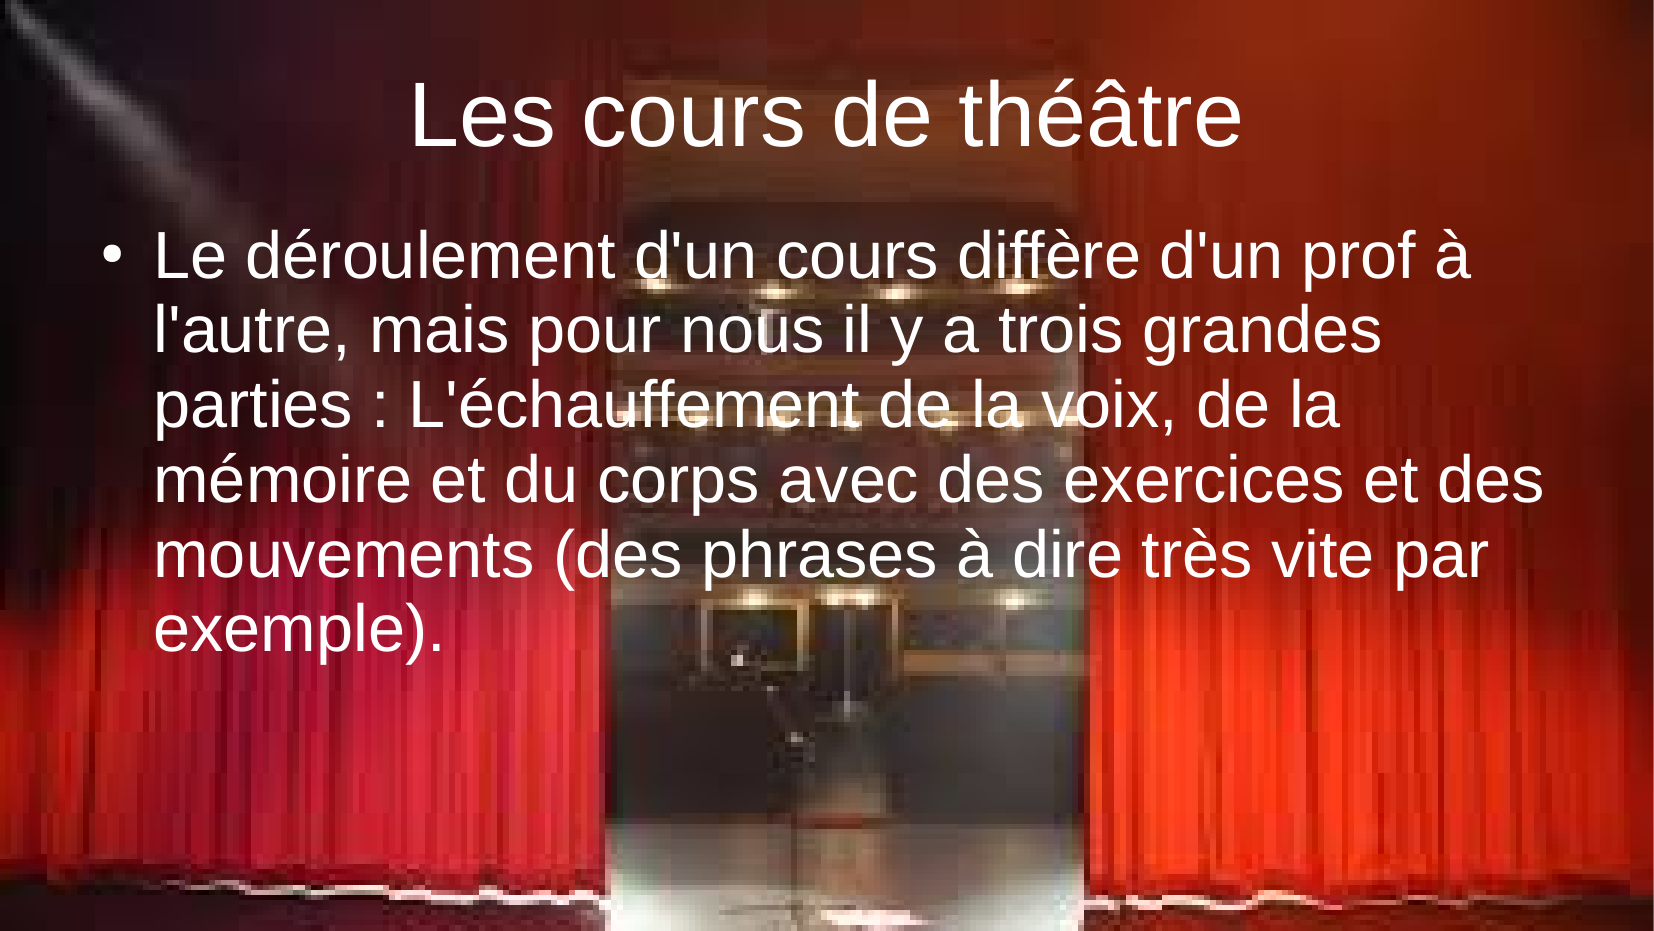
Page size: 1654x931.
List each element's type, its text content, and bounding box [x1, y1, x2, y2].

list Le déroulement d'un cours diffère d'un prof à l'autre, mais pour nous il y a trois grandes parties : L'échauffement de la voix, de la mémoire et du corps avec des exercices et des mouvements (des phrases à dire très vite par exemple). [82, 217, 1571, 758]
picture [0, 0, 1654, 931]
title Les cours de théâtre [82, 37, 1571, 193]
